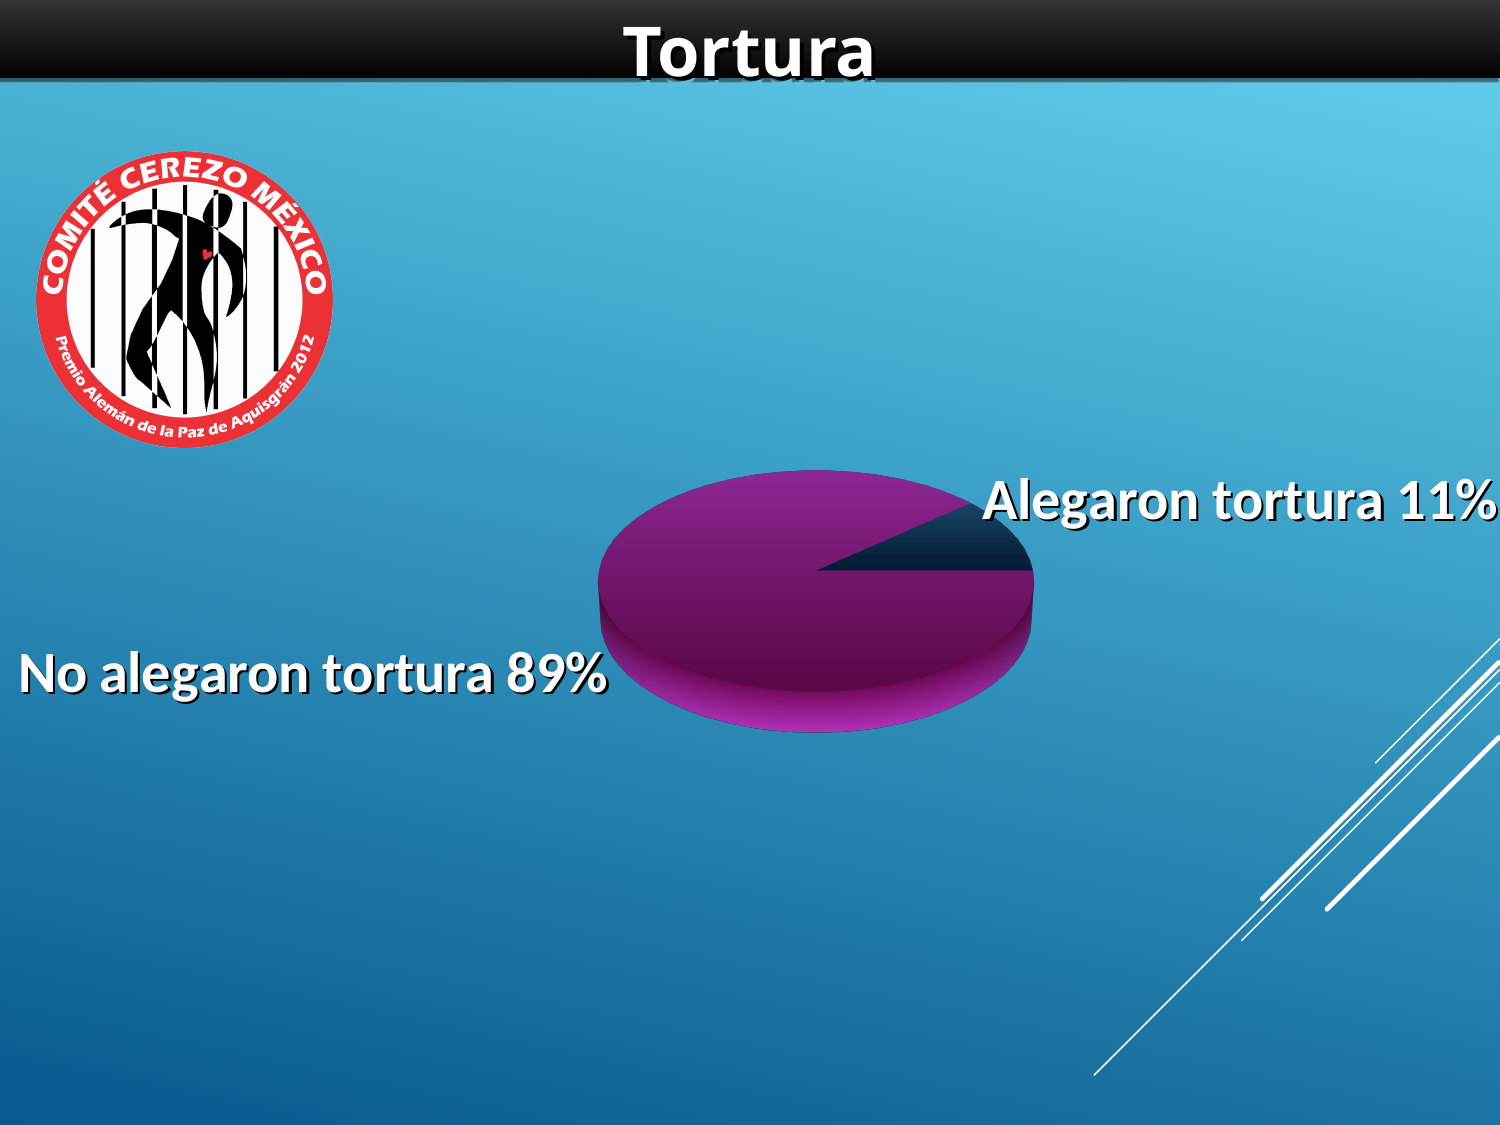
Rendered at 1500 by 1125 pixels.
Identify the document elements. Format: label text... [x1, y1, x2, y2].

chart [0, 77, 1500, 1125]
title Tortura [0, 0, 1500, 77]
picture [36, 151, 333, 448]
